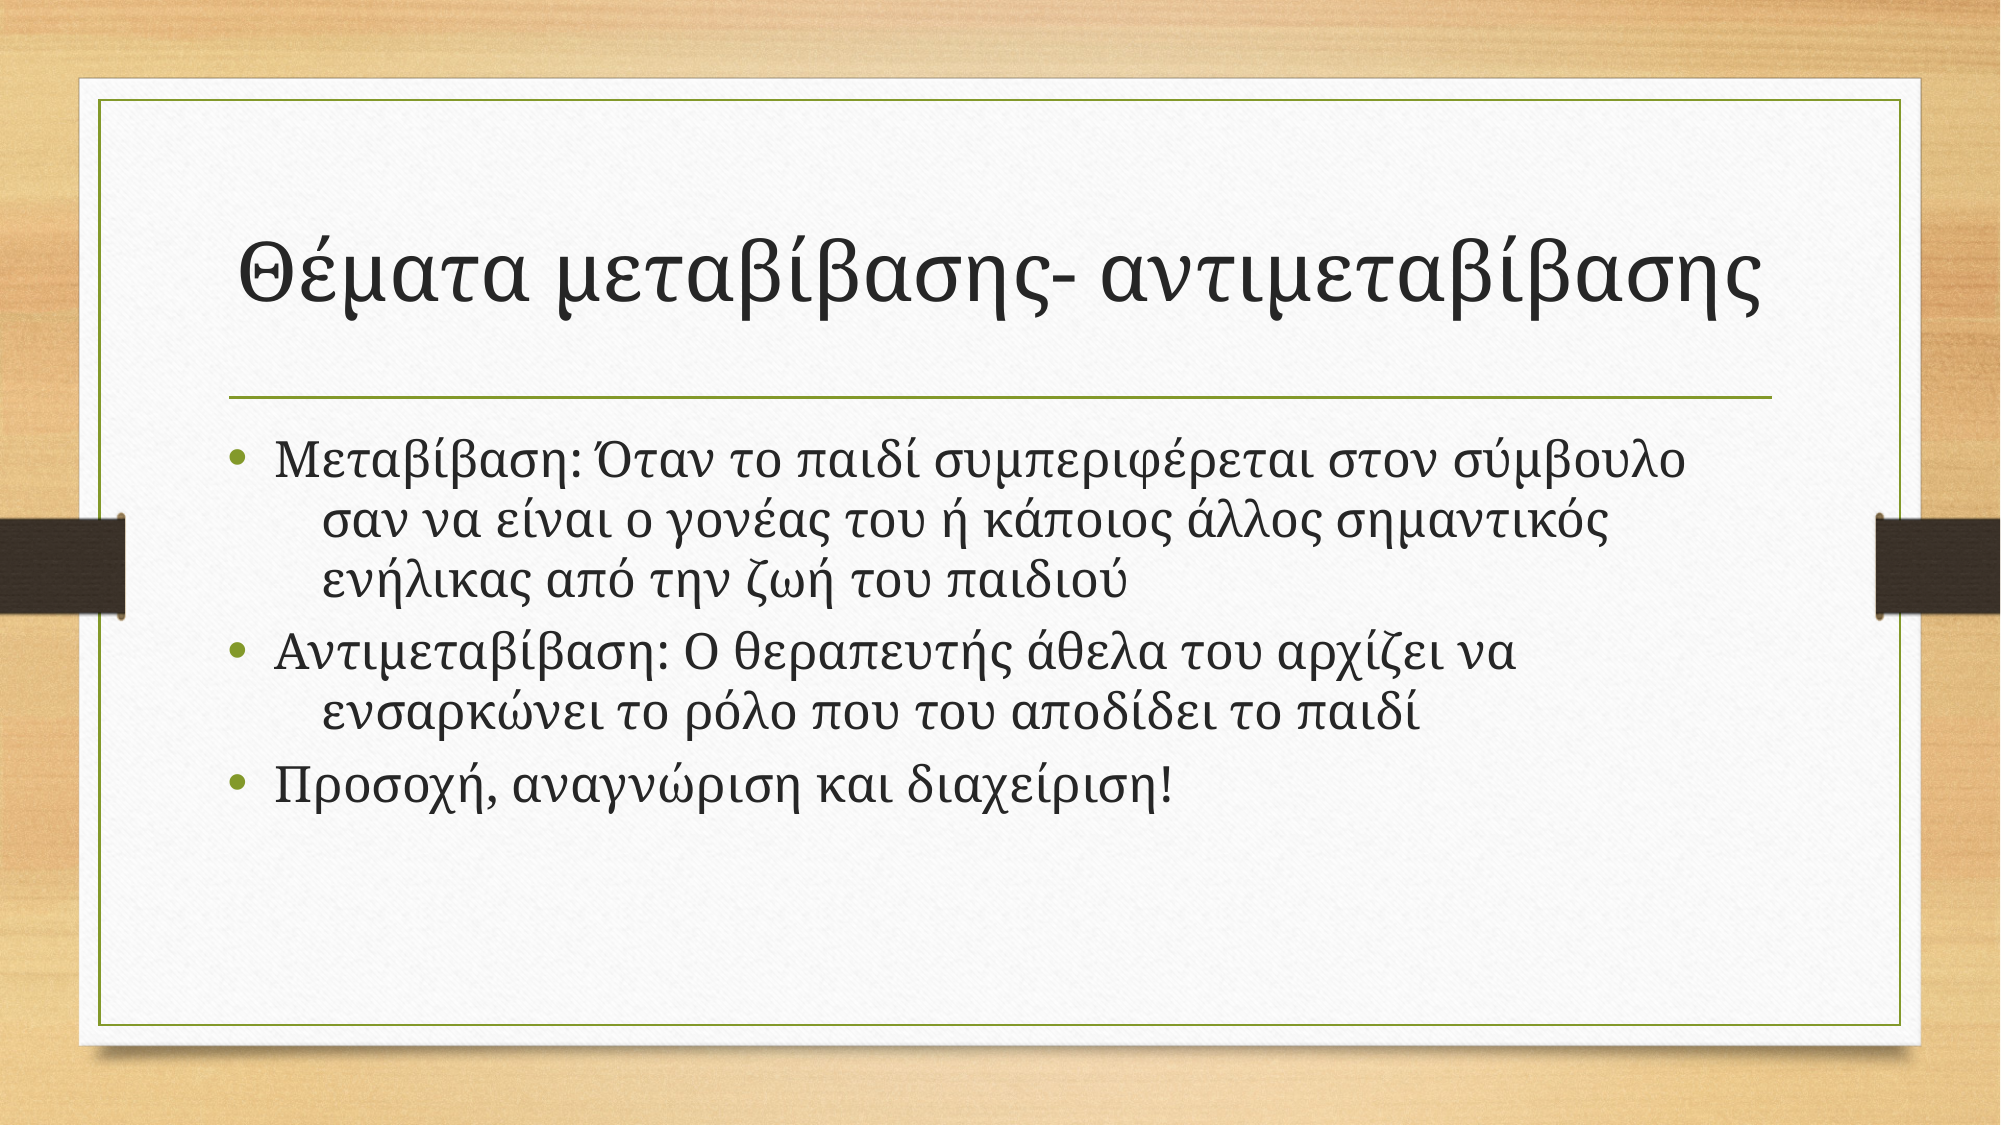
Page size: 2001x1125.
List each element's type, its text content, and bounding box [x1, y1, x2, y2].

list Μεταβίβαση: Όταν το παιδί συμπεριφέρεται στον σύμβουλο σαν να είναι ο γονέας του ή κάποιος άλλος σημαντικός ενήλικας από την ζωή του παιδιού Αντιμεταβίβαση: Ο θεραπευτής άθελα του αρχίζει να ενσαρκώνει το ρόλο που του αποδίδει το παιδί Προσοχή, αναγνώριση και διαχείριση! [212, 419, 1788, 964]
title Θέματα μεταβίβασης- αντιμεταβίβασης [212, 161, 1788, 376]
